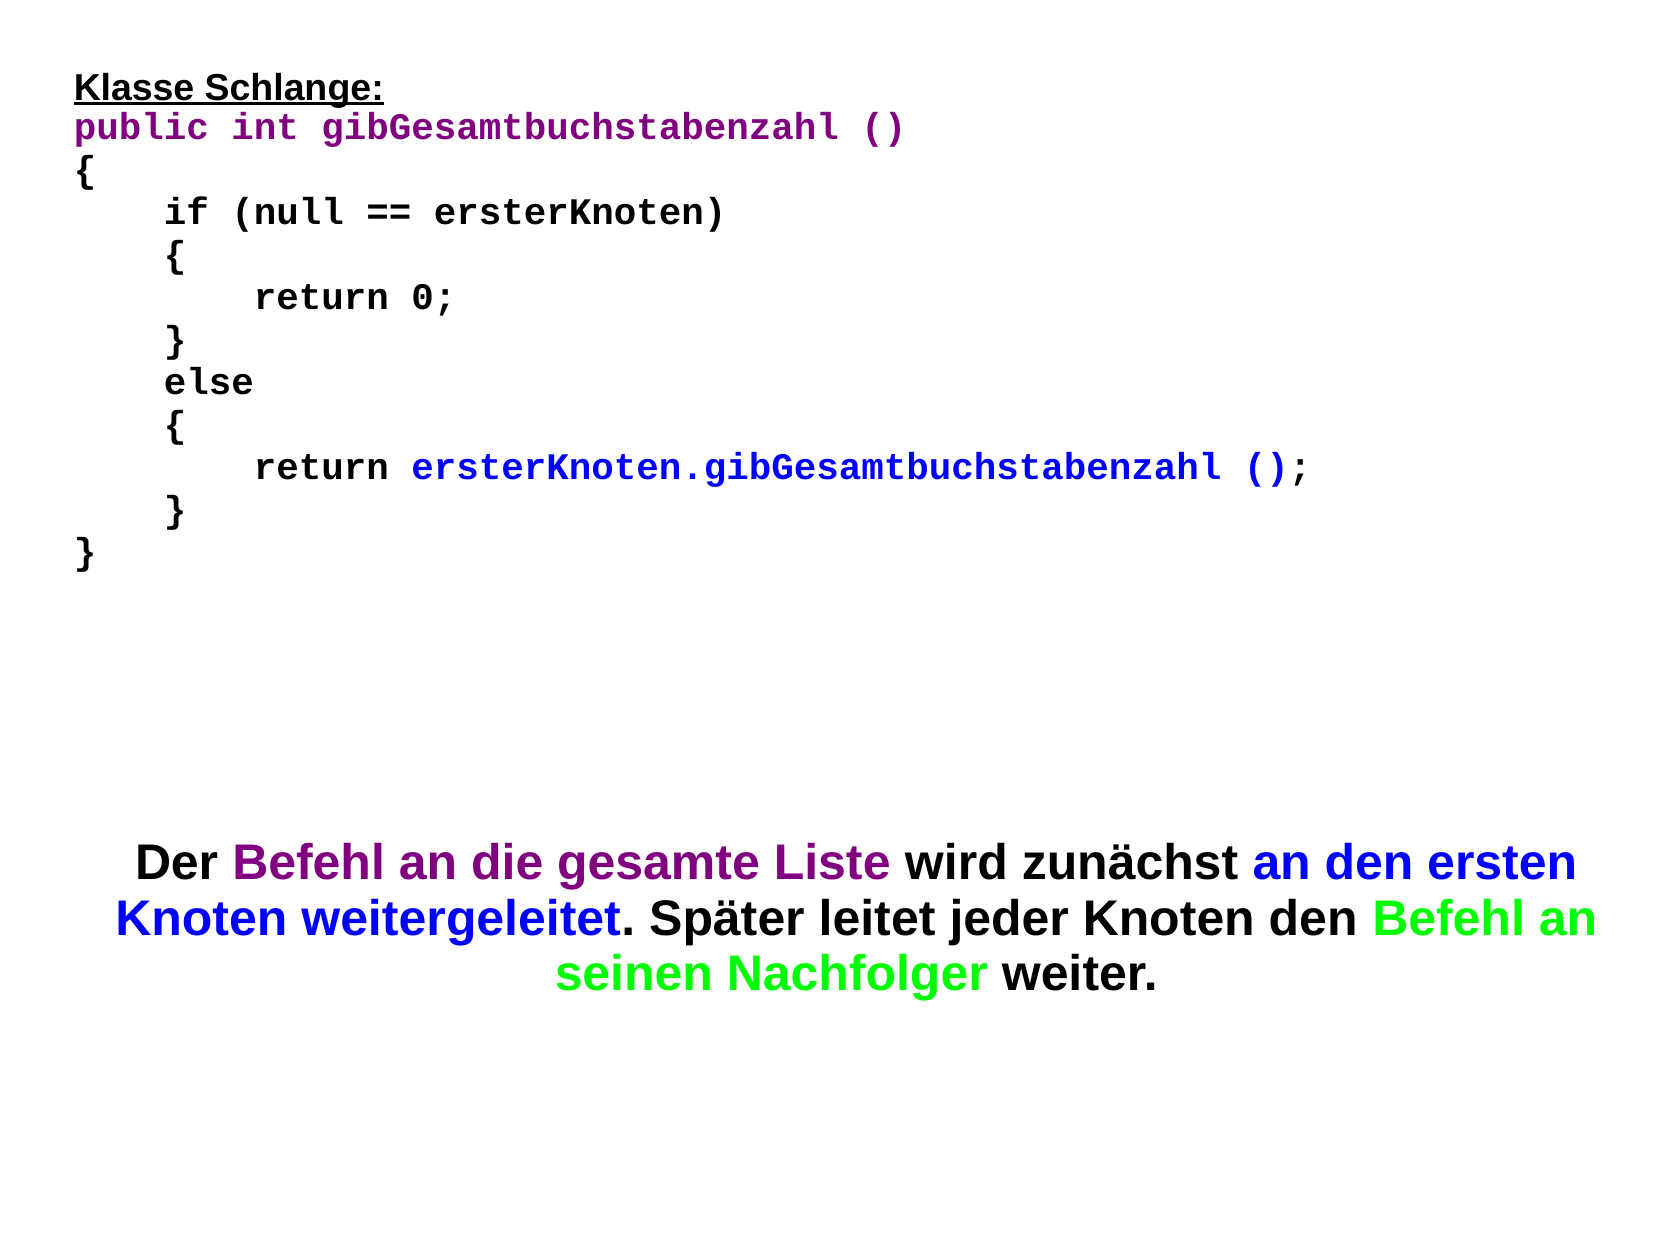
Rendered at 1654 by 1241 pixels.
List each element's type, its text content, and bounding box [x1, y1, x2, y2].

text_box Der Befehl an die gesamte Liste wird zunächst an den ersten Knoten weitergeleitet. Später leitet jeder Knoten den Befehl an seinen Nachfolger weiter. [88, 826, 1625, 1013]
text_box Klasse Schlange: public int gibGesamtbuchstabenzahl () { if (null == ersterKnoten) { return 0; } else { return ersterKnoten.gibGesamtbuchstabenzahl (); } } [59, 59, 1625, 709]
